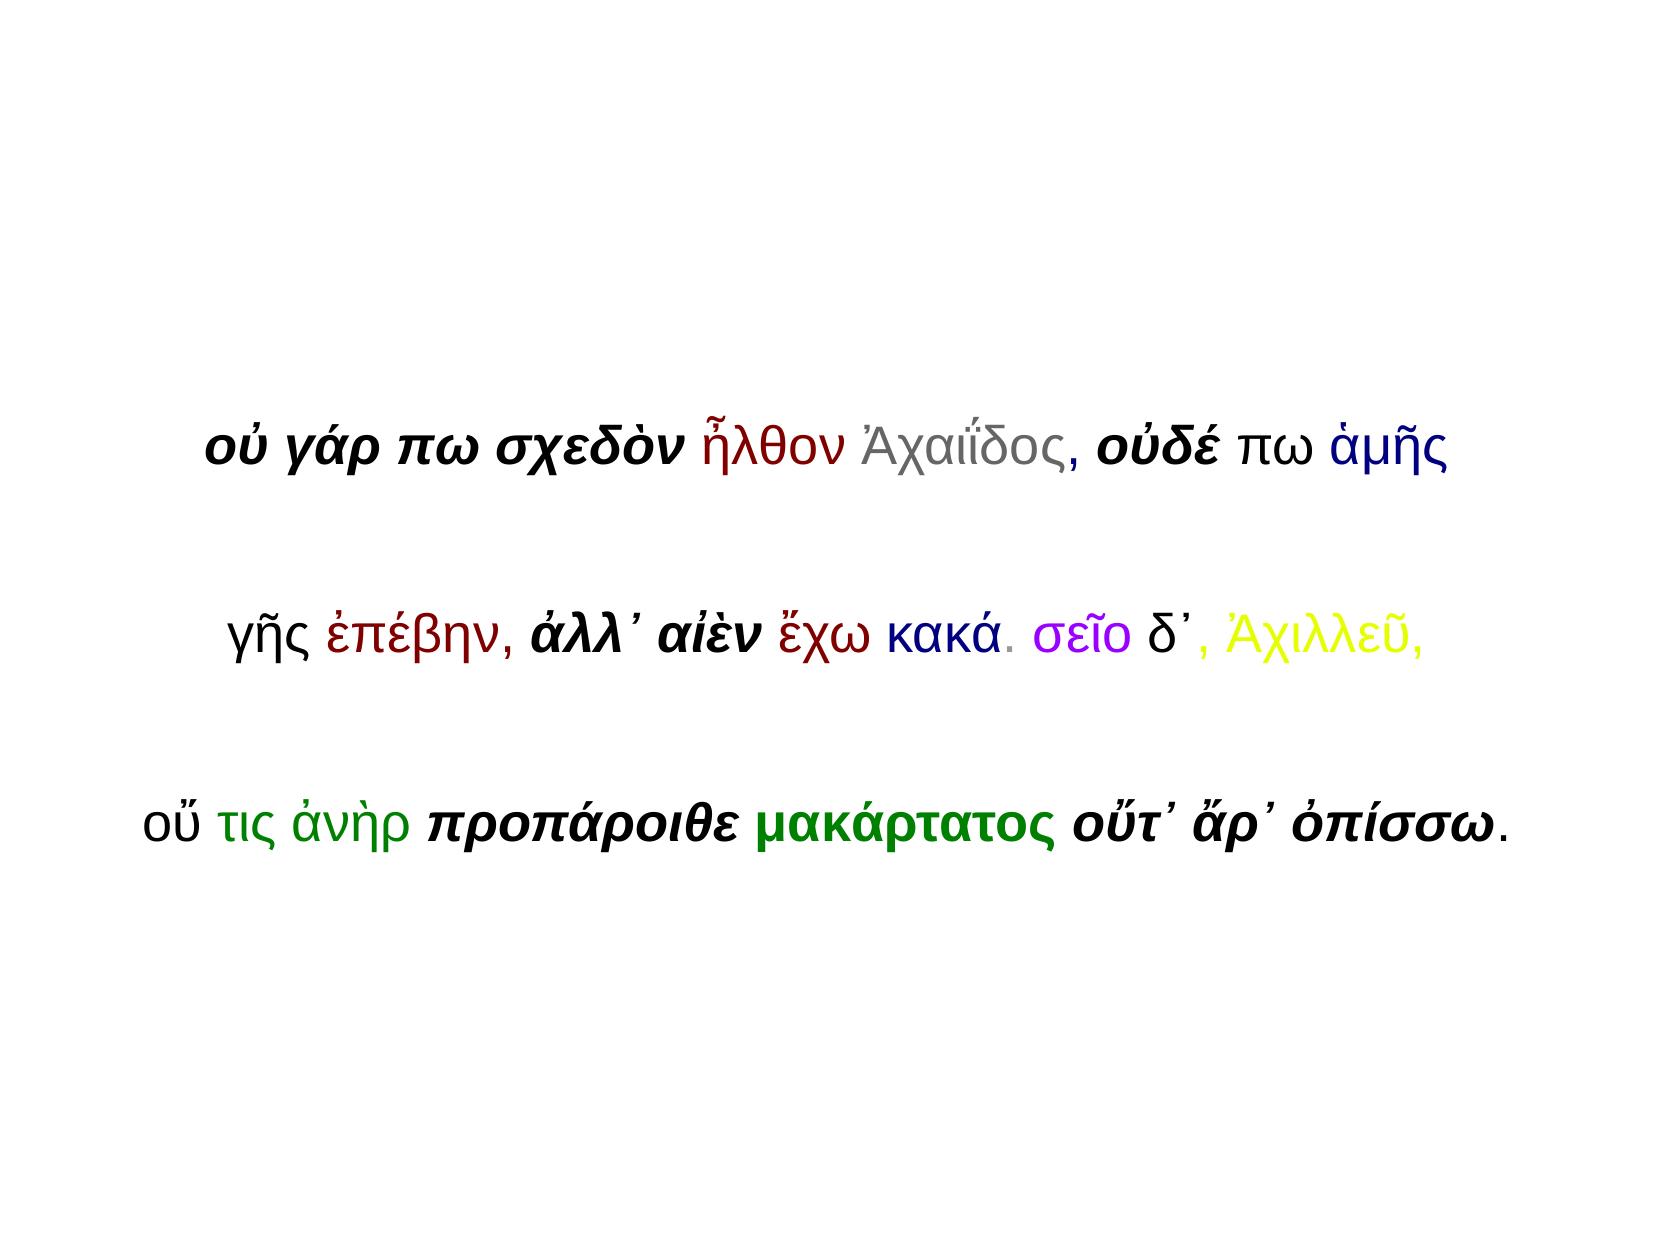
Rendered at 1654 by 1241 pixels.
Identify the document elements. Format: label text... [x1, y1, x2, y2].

subtitle οὐ γάρ πω σχεδὸν ἦλθον Ἀχαιΐδος, οὐδέ πω ἁμῆς γῆς ἐπέβην, ἀλλ᾽ αἰὲν ἔχω κακά. σεῖο δ᾽, Ἀχιλλεῦ, οὔ τις ἀνὴρ προπάροιθε μακάρτατος οὔτ᾽ ἄρ᾽ ὀπίσσω. [82, 318, 1571, 1039]
